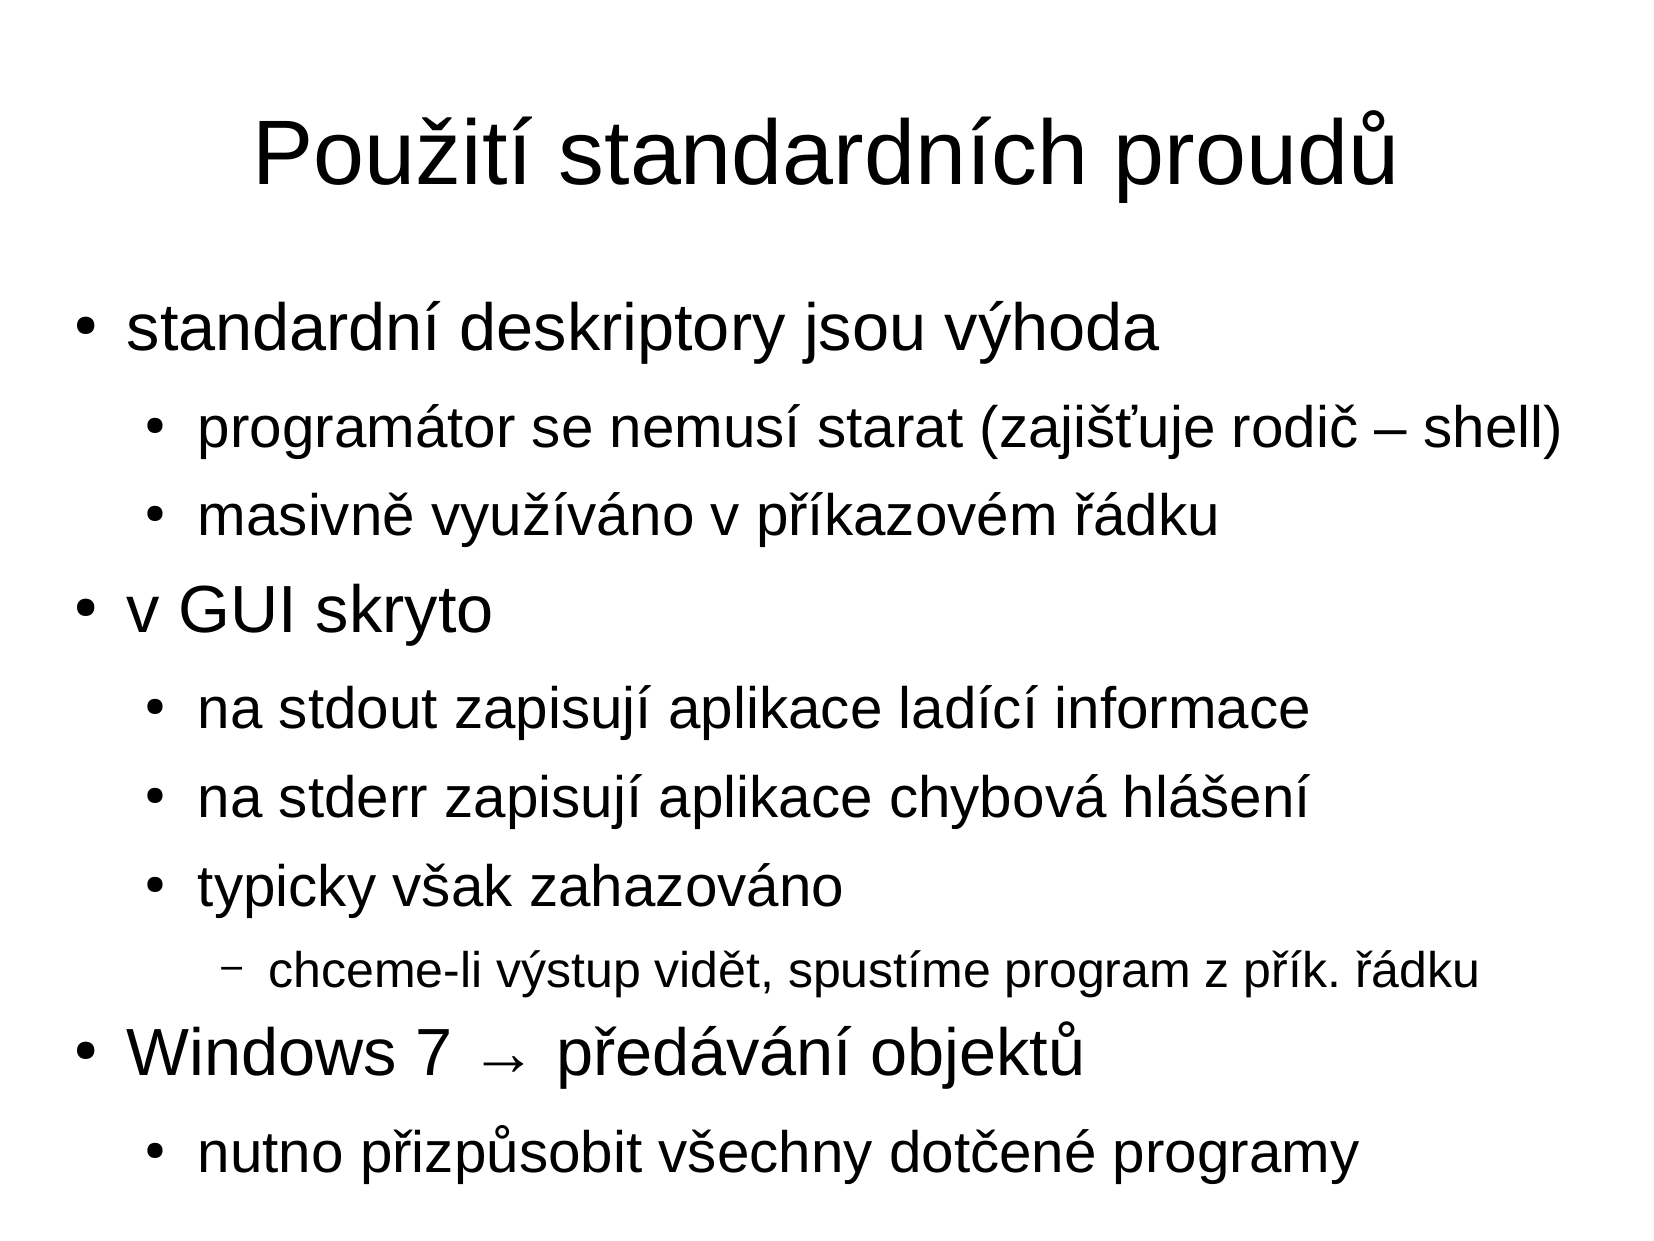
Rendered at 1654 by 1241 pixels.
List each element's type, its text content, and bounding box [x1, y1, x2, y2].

title Použití standardních proudů [82, 56, 1571, 250]
list standardní deskriptory jsou výhoda programátor se nemusí starat (zajišťuje rodič – shell) masivně využíváno v příkazovém řádku v GUI skryto na stdout zapisují aplikace ladící informace na stderr zapisují aplikace chybová hlášení typicky však zahazováno chceme-li výstup vidět, spustíme program z přík. řádku Windows 7 → předávání objektů nutno přizpůsobit všechny dotčené programy [56, 290, 1598, 1184]
